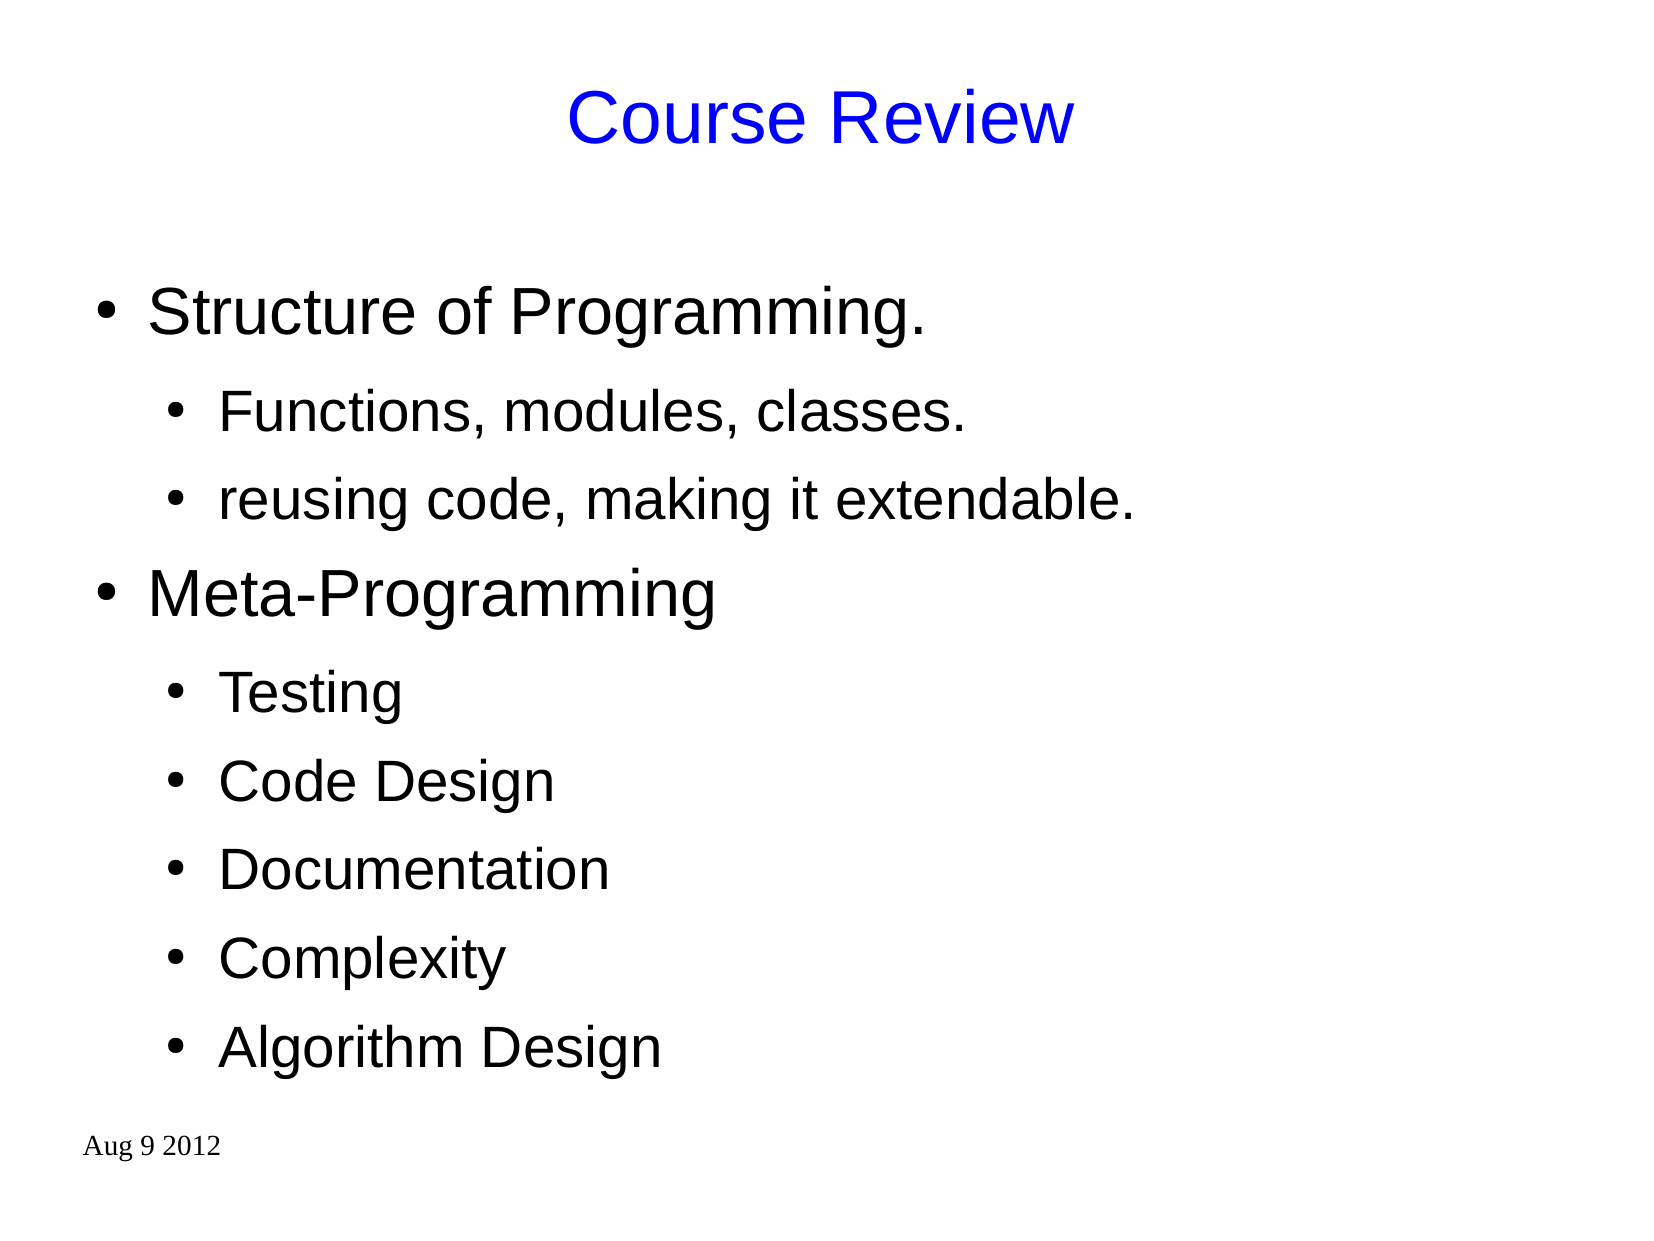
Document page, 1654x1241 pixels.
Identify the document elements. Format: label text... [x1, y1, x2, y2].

list Structure of Programming. Functions, modules, classes. reusing code, making it extendable. Meta-Programming Testing Code Design Documentation Complexity Algorithm Design [76, 274, 1565, 1093]
title Course Review [76, 58, 1565, 178]
